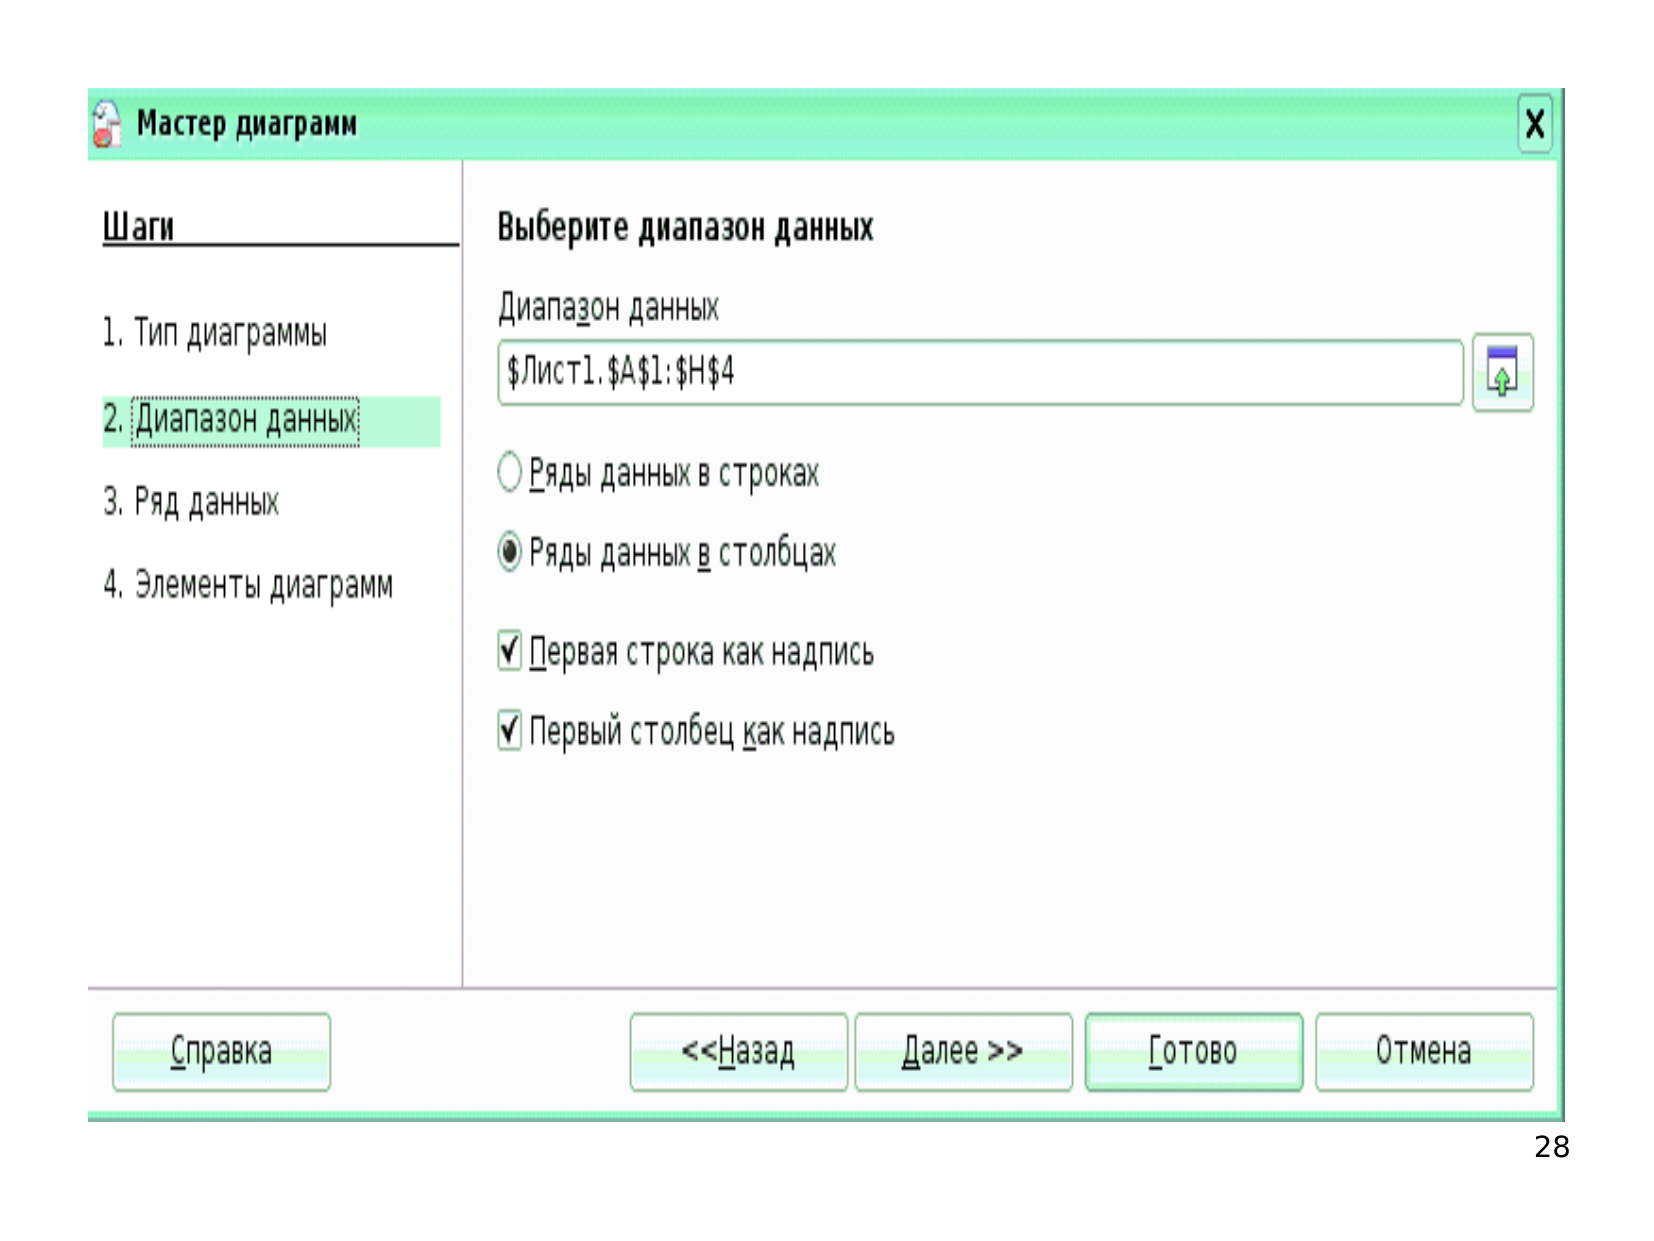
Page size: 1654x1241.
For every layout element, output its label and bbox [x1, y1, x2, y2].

picture [88, 88, 1565, 1123]
